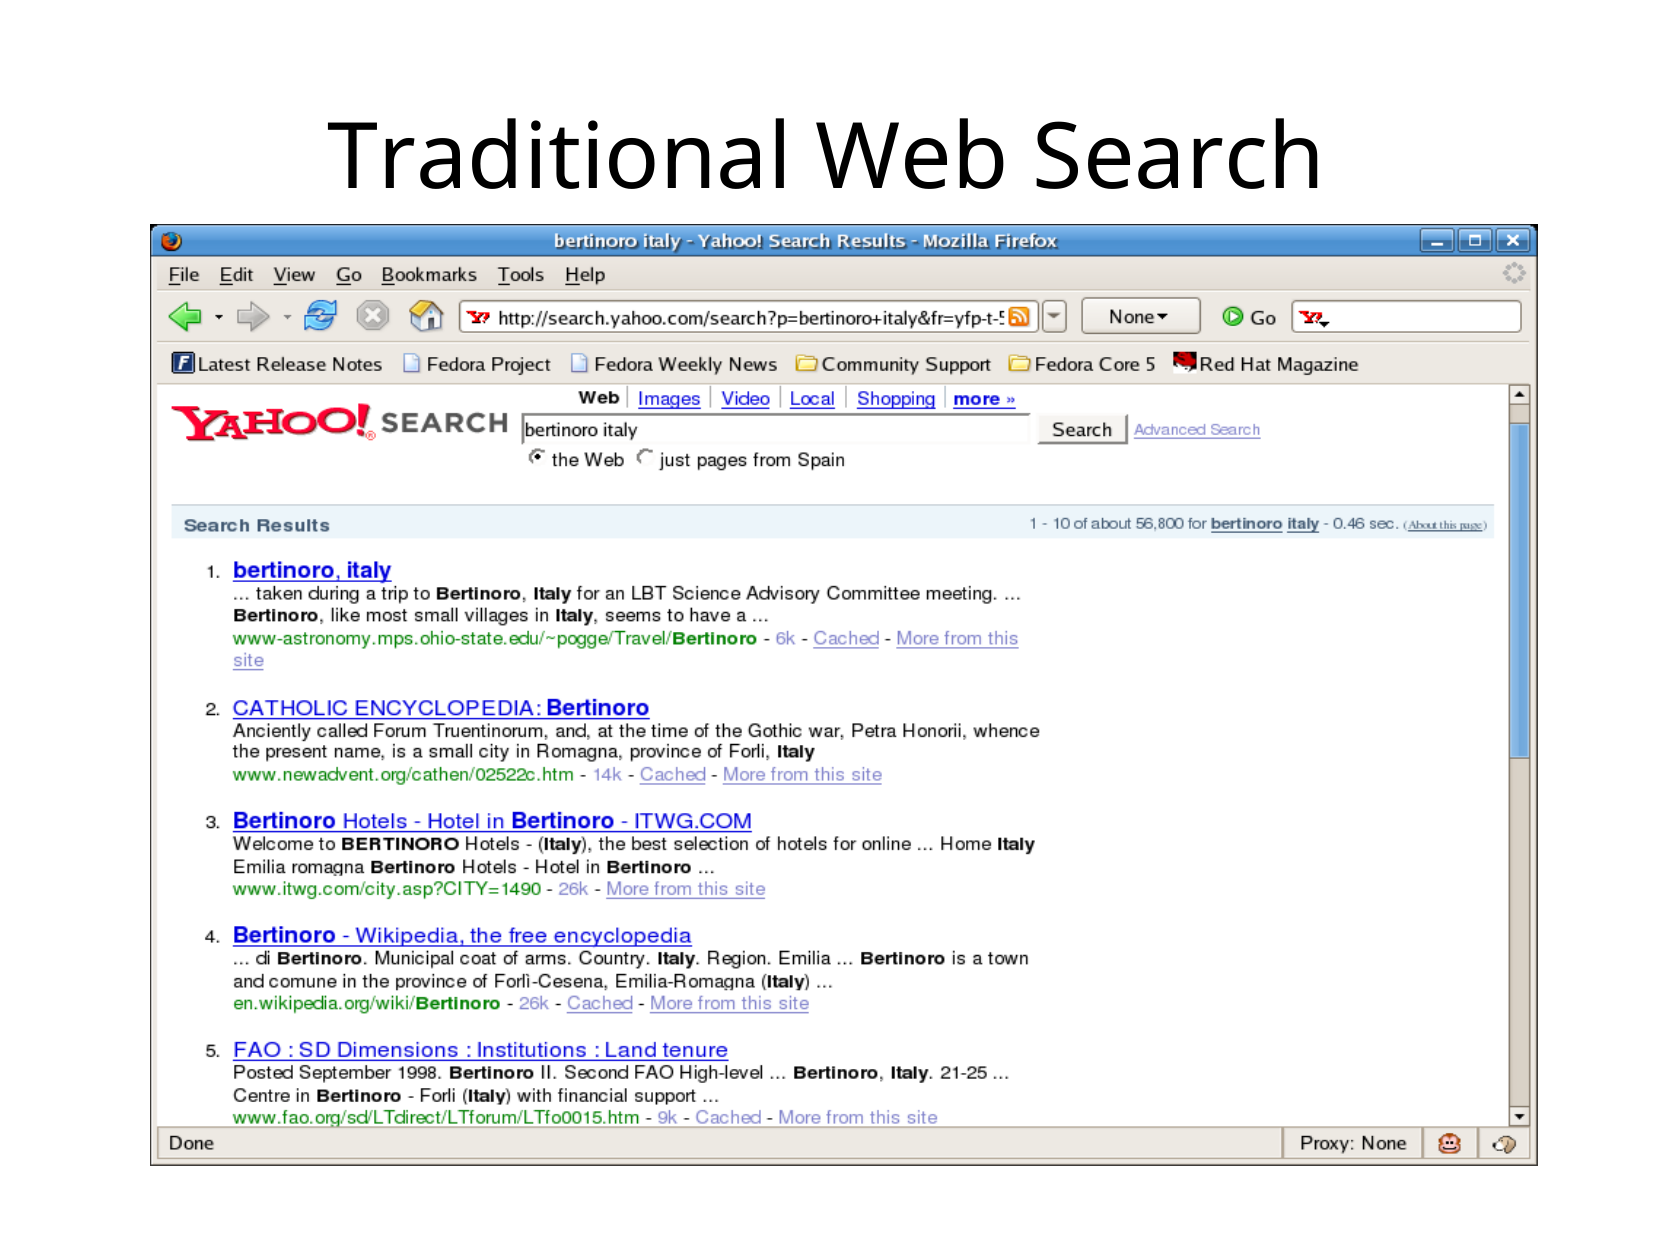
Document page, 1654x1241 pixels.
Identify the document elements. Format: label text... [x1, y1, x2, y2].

picture [150, 224, 1538, 1166]
title Traditional Web Search [82, 49, 1571, 257]
